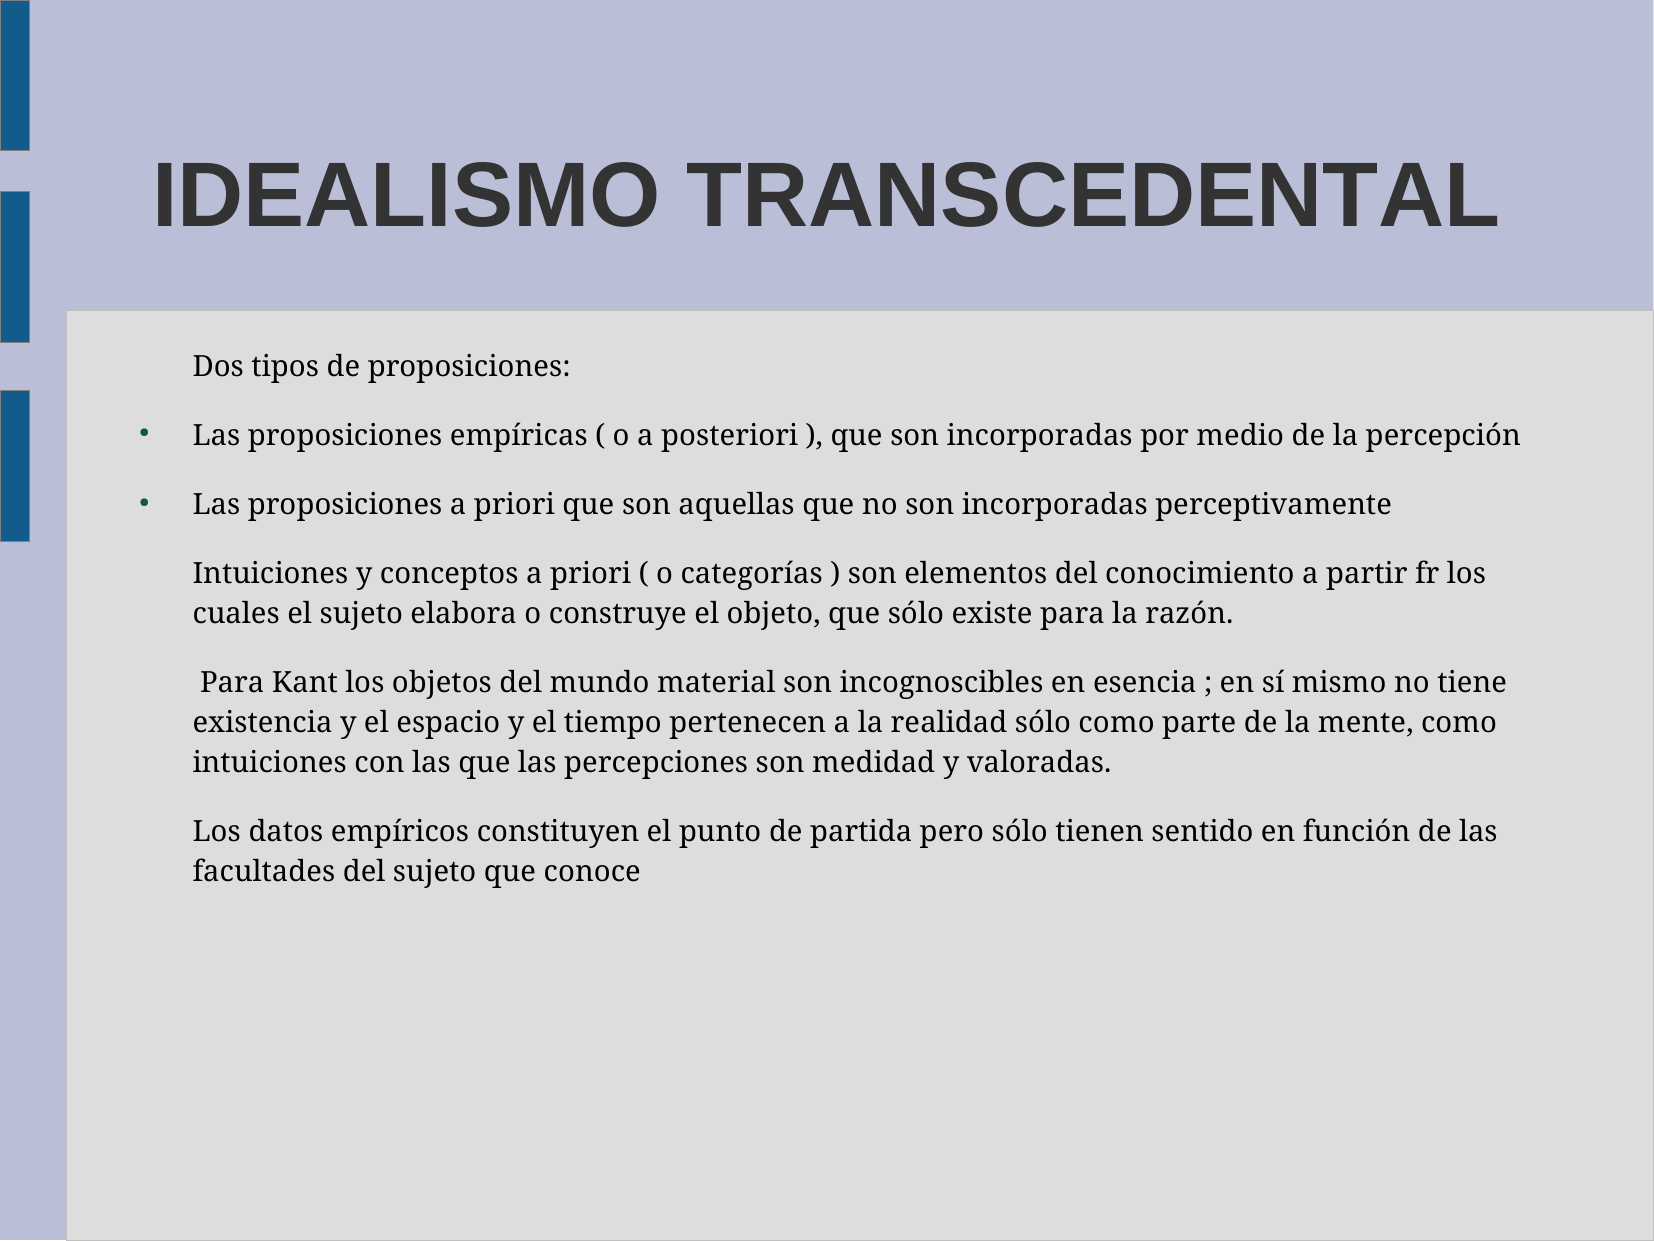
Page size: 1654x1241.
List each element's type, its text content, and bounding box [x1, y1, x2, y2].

title IDEALISMO TRANSCEDENTAL [121, 91, 1534, 299]
list Dos tipos de proposiciones: Las proposiciones empíricas ( o a posteriori ), que son incorporadas por medio de la percepción Las proposiciones a priori que son aquellas que no son incorporadas perceptivamente Intuiciones y conceptos a priori ( o categorías ) son elementos del conocimiento a partir fr los cuales el sujeto elabora o construye el objeto, que sólo existe para la razón. Para Kant los objetos del mundo material son incognoscibles en esencia ; en sí mismo no tiene existencia y el espacio y el tiempo pertenecen a la realidad sólo como parte de la mente, como intuiciones con las que las percepciones son medidad y valoradas. Los datos empíricos constituyen el punto de partida pero sólo tienen sentido en función de las facultades del sujeto que conoce [121, 344, 1534, 1127]
